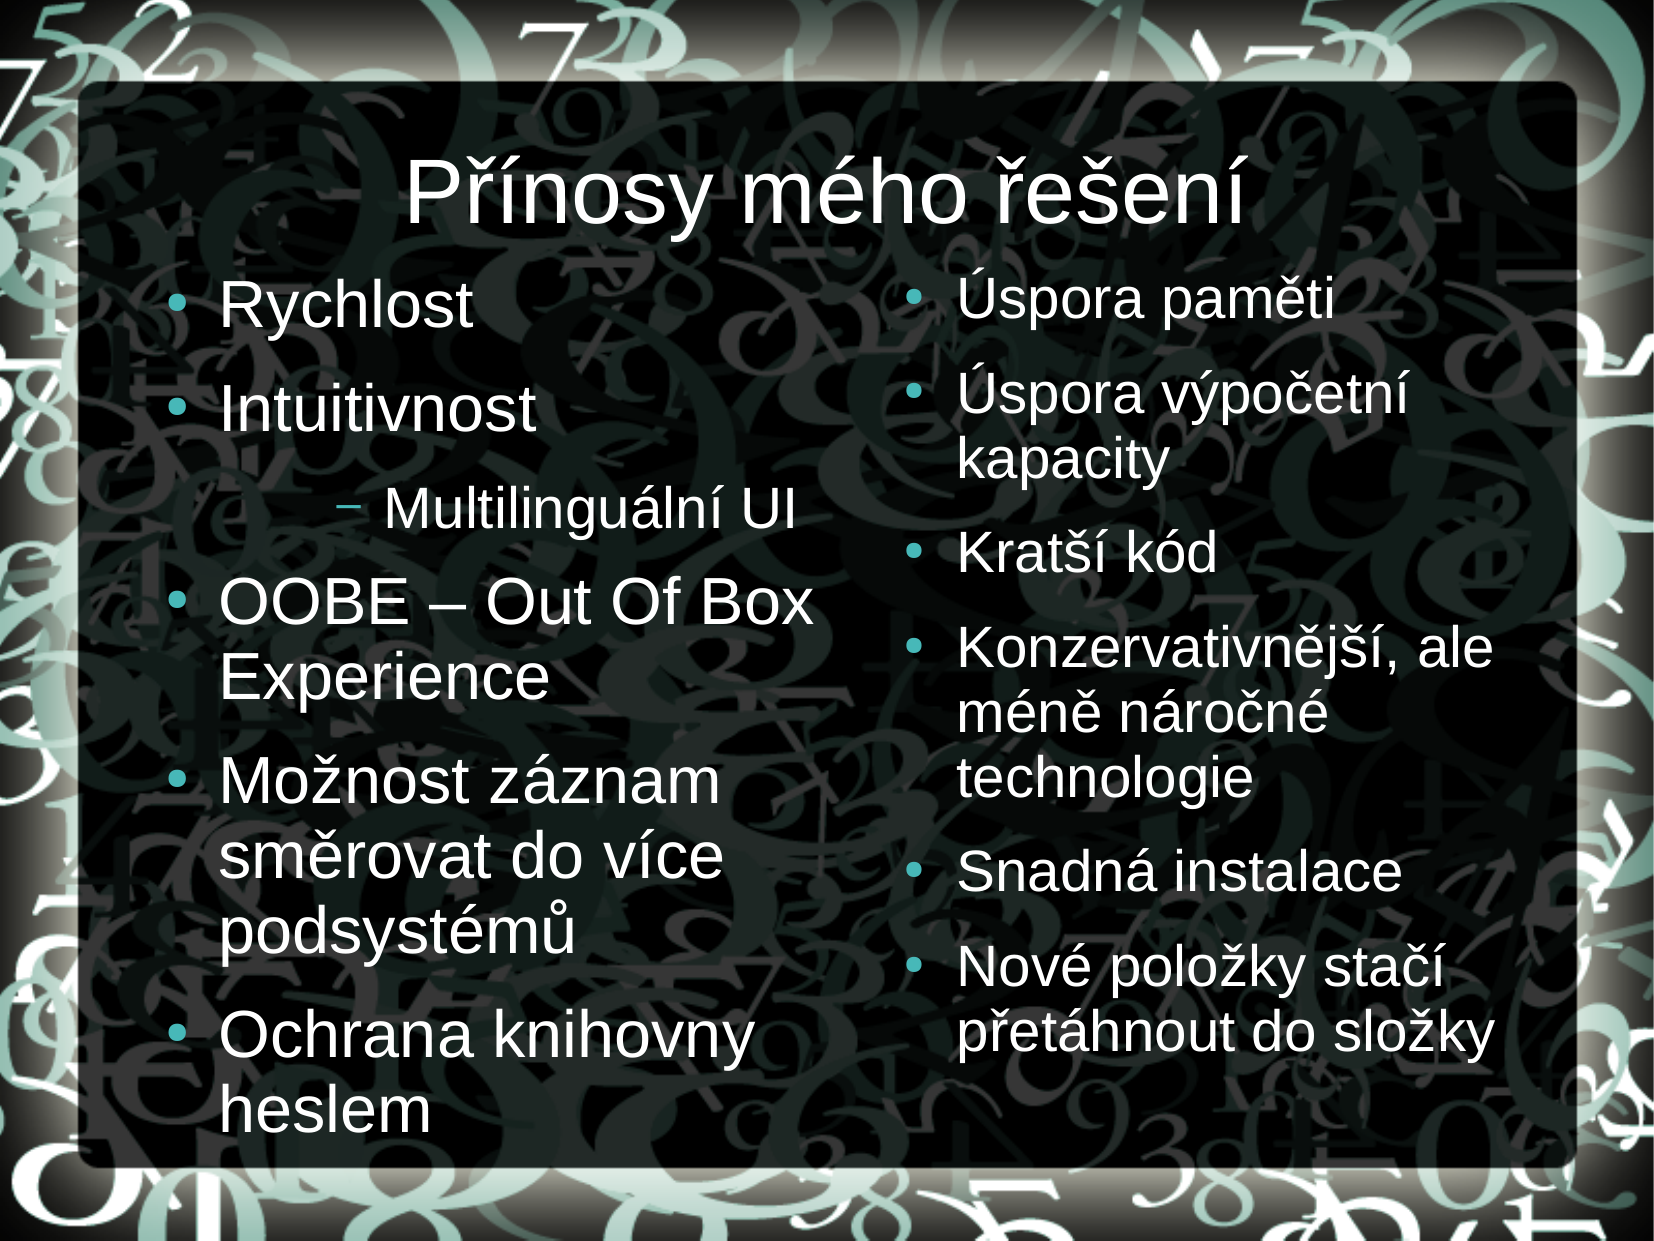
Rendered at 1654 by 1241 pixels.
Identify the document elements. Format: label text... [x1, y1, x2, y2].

list Úspora paměti Úspora výpočetní kapacity Kratší kód Konzervativnější, ale méně náročné technologie Snadná instalace Nové položky stačí přetáhnout do složky [885, 265, 1565, 1152]
title Přínosy mého řešení [82, 88, 1571, 296]
picture [0, 0, 1654, 1241]
list Rychlost Intuitivnost Multilinguální UI OOBE – Out Of Box Experience Možnost záznam směrovat do více podsystémů Ochrana knihovny heslem [147, 266, 827, 1152]
